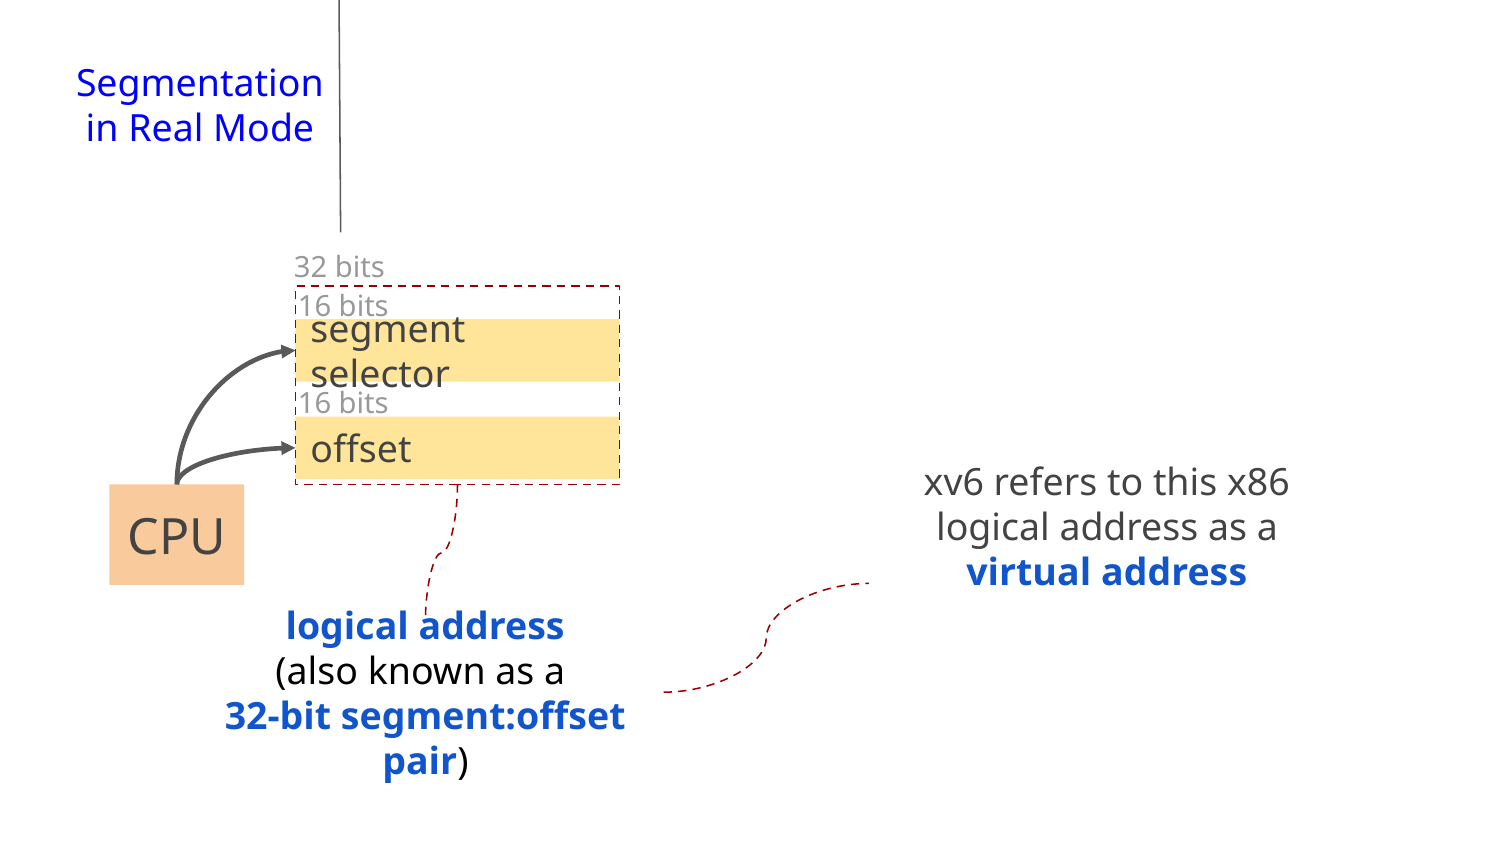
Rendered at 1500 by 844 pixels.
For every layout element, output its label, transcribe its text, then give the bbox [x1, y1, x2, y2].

text_box logical address (also known as a 32-bit segment:offset pair) [187, 621, 664, 764]
text_box 16 bits [282, 384, 418, 421]
text_box xv6 refers to this x86 logical address as a virtual address [868, 454, 1346, 596]
text_box segment selector [295, 319, 620, 382]
text_box CPU [109, 484, 245, 585]
text_box 32 bits [279, 247, 708, 285]
text_box 16 bits [282, 285, 418, 323]
text_box Segmentation in Real Mode [0, 0, 339, 208]
text_box offset [295, 416, 620, 480]
